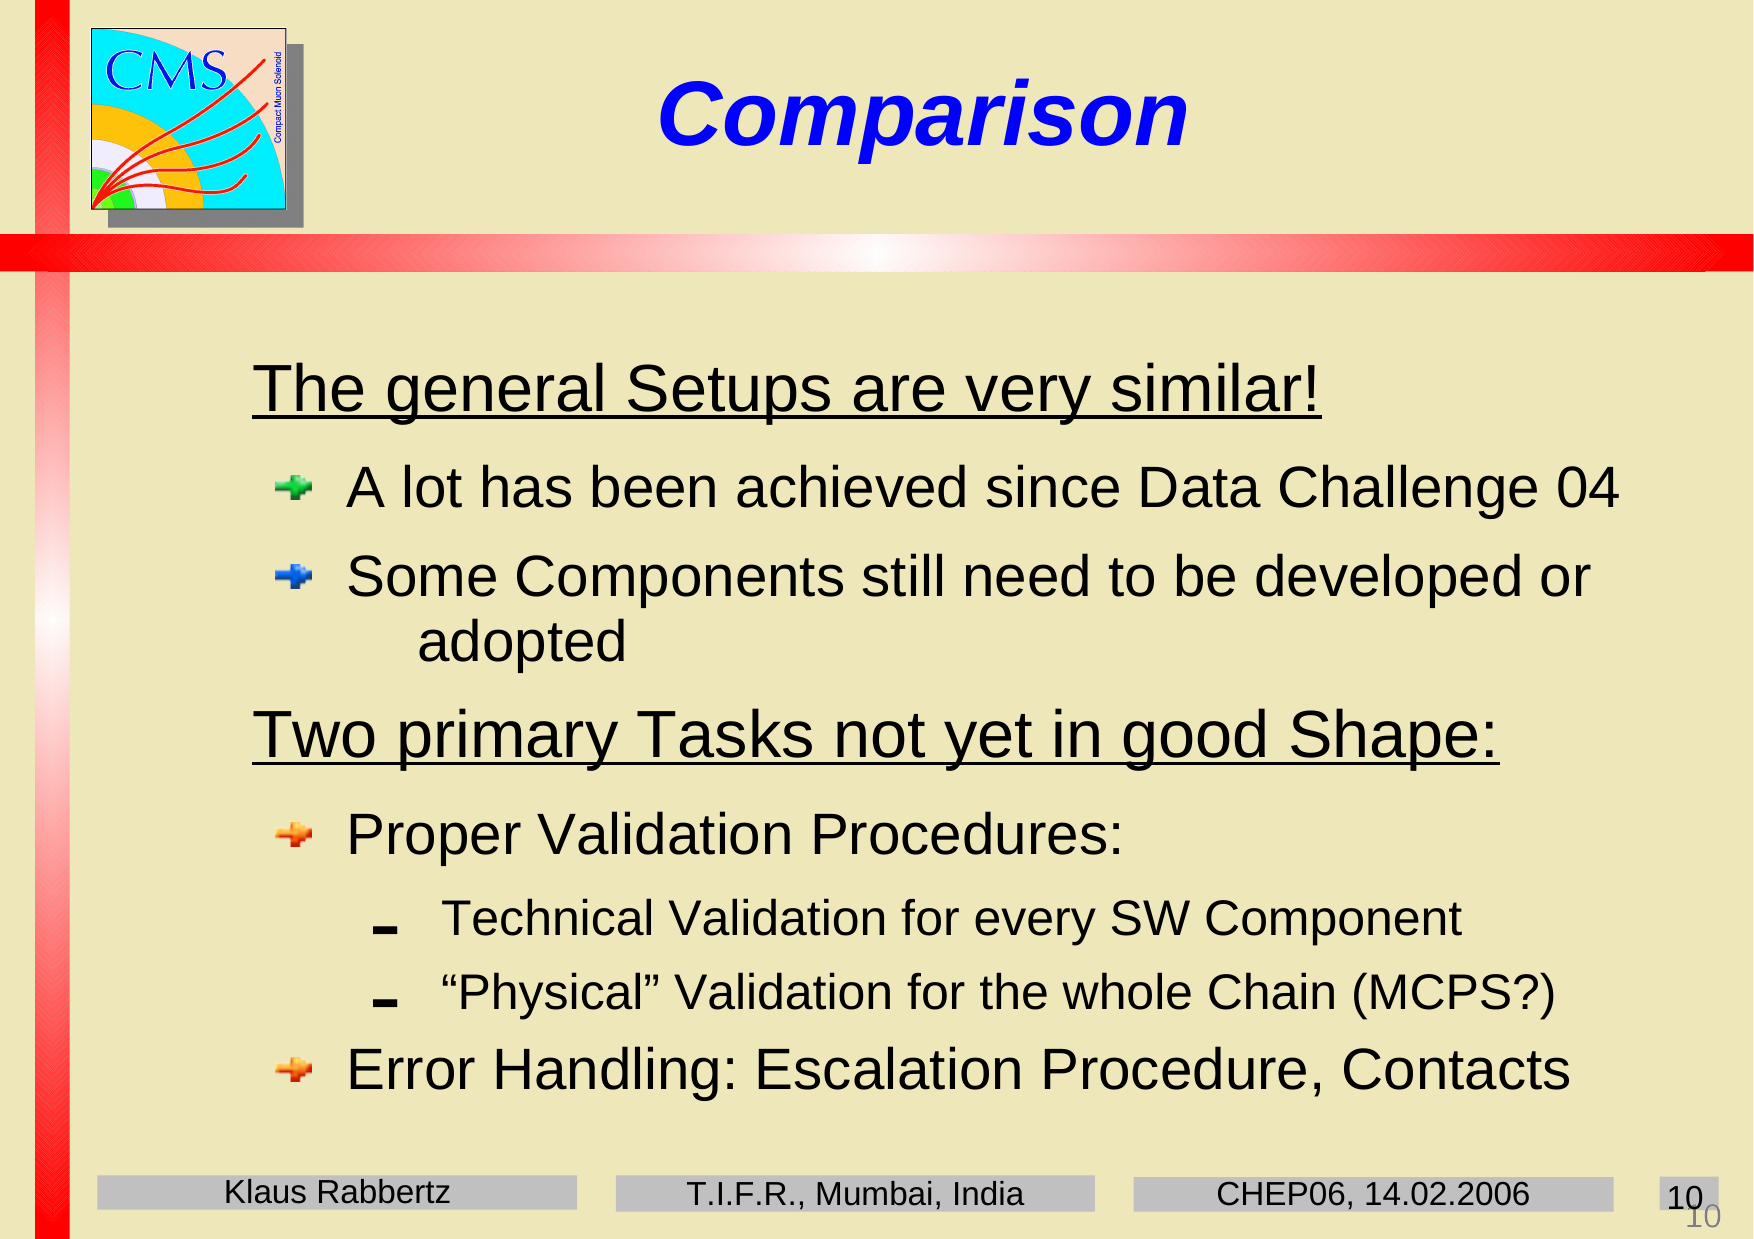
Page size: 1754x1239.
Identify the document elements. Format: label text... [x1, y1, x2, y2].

title Comparison [282, 10, 1566, 217]
list The general Setups are very similar! A lot has been achieved since Data Challenge 04 Some Components still need to be developed or adopted Two primary Tasks not yet in good Shape: Proper Validation Procedures: Technical Validation for every SW Component “Physical” Validation for the whole Chain (MCPS?) Error Handling: Escalation Procedure, Contacts [157, 350, 1655, 1107]
picture [90, 27, 282, 210]
